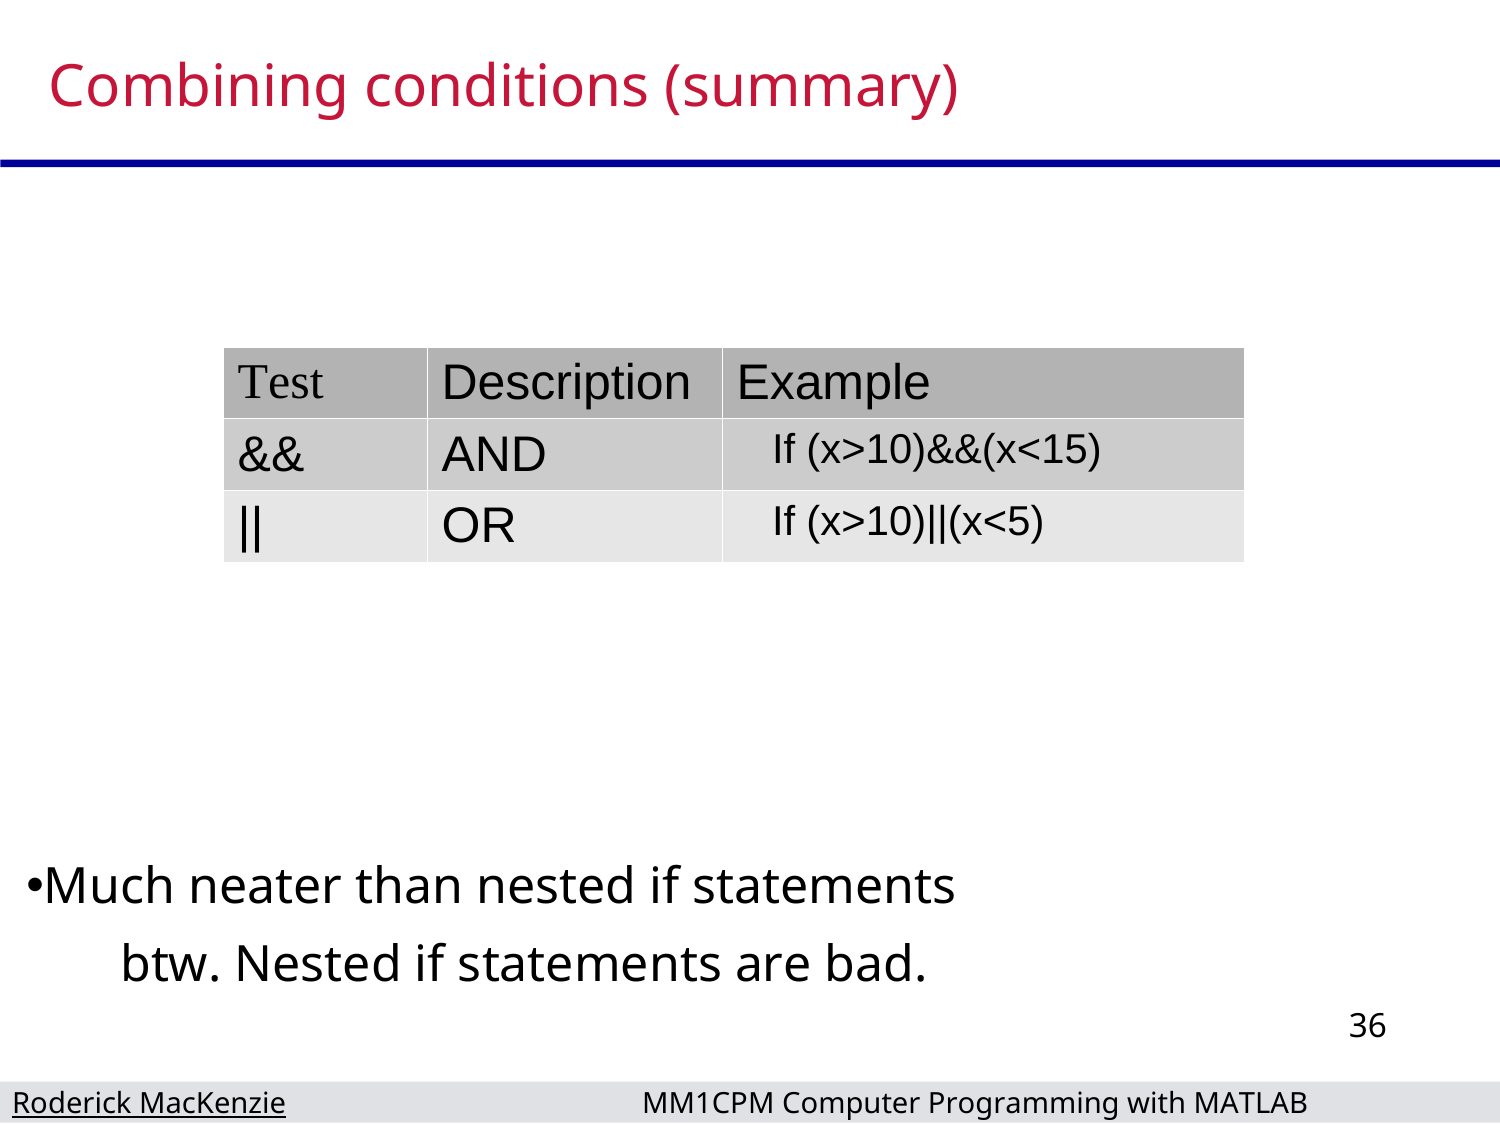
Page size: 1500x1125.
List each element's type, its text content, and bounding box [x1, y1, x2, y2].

text_box <number> [1334, 997, 1500, 1068]
table_cell OR [428, 491, 722, 562]
text_box Much neater than nested if statements btw. Nested if statements are bad. [26, 850, 1168, 977]
table_header Test [224, 348, 427, 418]
table_cell If (x>10)||(x<5) [723, 491, 1244, 562]
table_cell AND [428, 419, 722, 490]
table_cell && [224, 419, 427, 490]
table_header Example [723, 348, 1244, 418]
table_header Description [428, 348, 722, 418]
table_cell || [224, 491, 427, 562]
table_cell If (x>10)&&(x<15) [723, 419, 1244, 490]
title Combining conditions (summary) [34, 30, 1272, 138]
